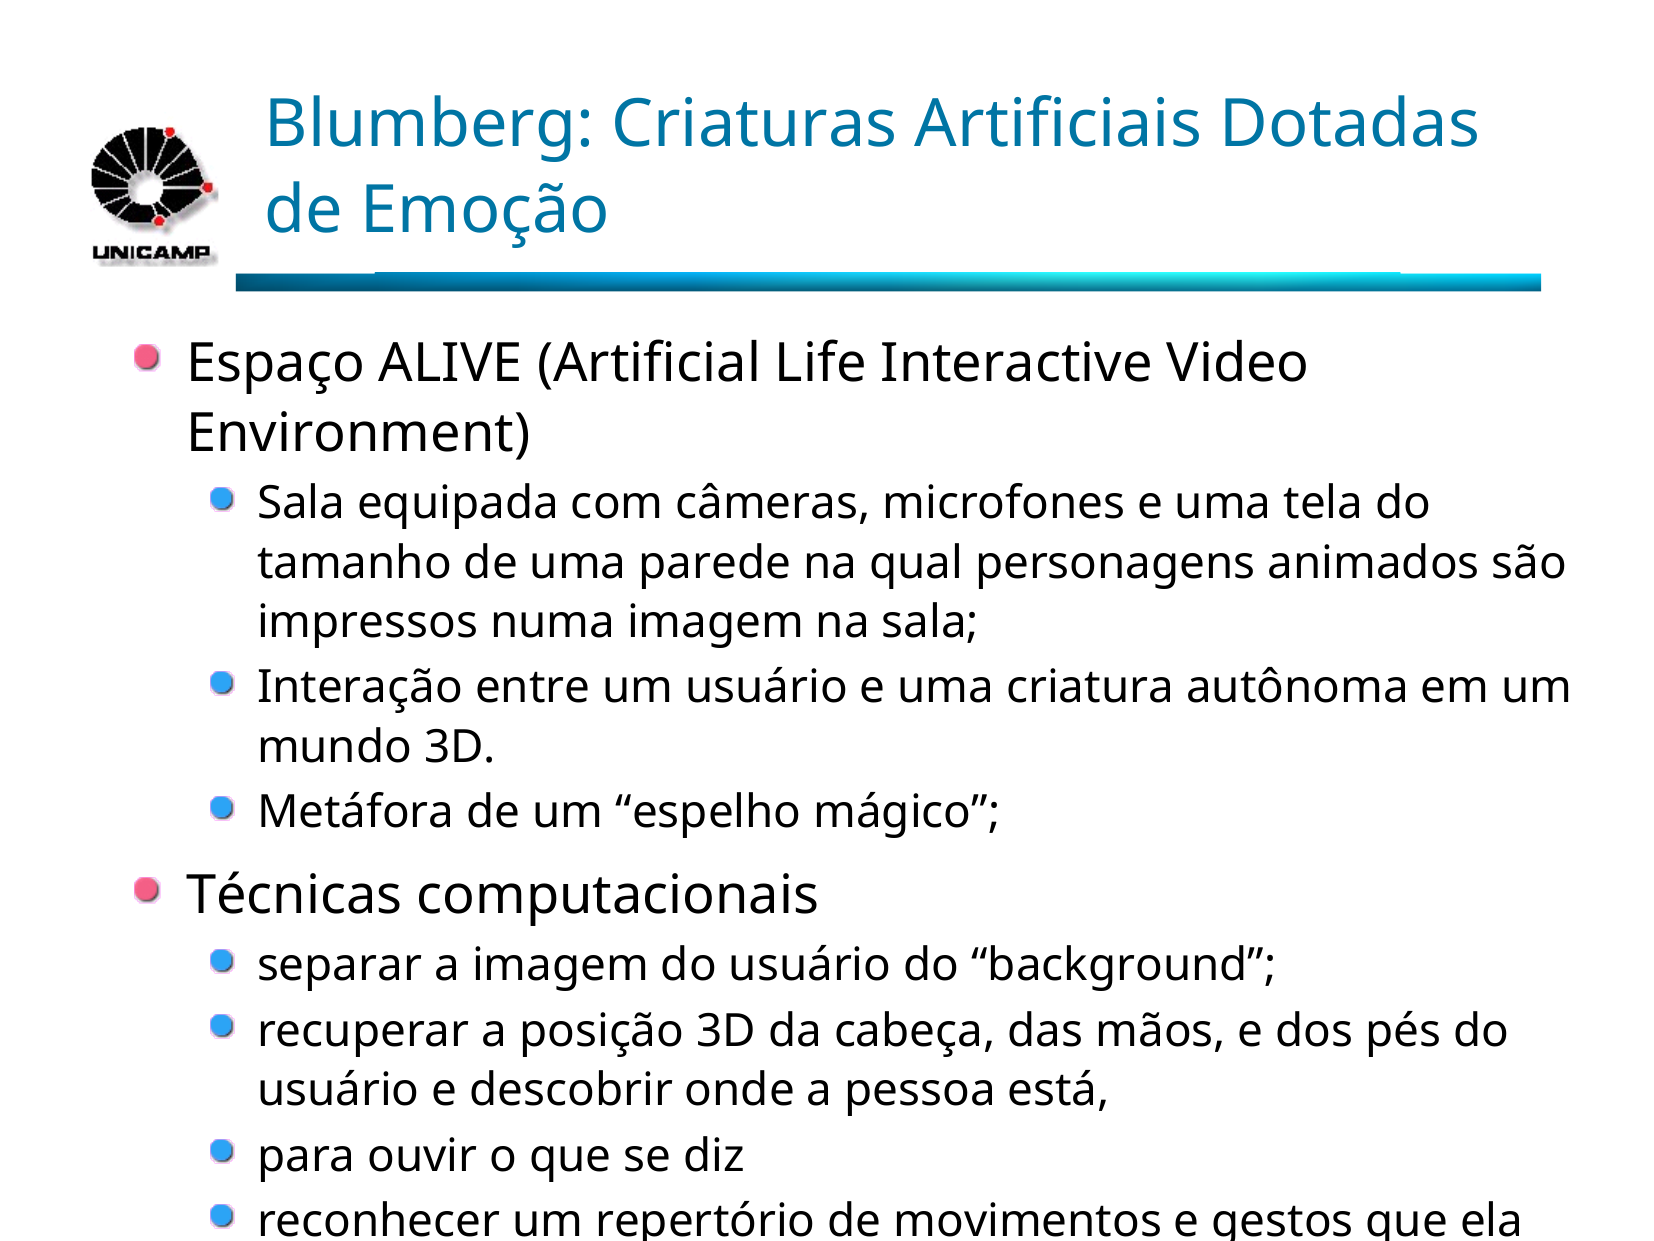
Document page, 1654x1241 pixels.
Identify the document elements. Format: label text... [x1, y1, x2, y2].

list Espaço ALIVE (Artificial Life Interactive Video Environment) Sala equipada com câmeras, microfones e uma tela do tamanho de uma parede na qual personagens animados são impressos numa imagem na sala; Interação entre um usuário e uma criatura autônoma em um mundo 3D. Metáfora de um “espelho mágico”; Técnicas computacionais separar a imagem do usuário do “background”; recuperar a posição 3D da cabeça, das mãos, e dos pés do usuário e descobrir onde a pessoa está, para ouvir o que se diz reconhecer um repertório de movimentos e gestos que ela possa realizar. [115, 324, 1595, 1204]
picture [209, 1204, 236, 1230]
title Blumberg: Criaturas Artificiais Dotadas de Emoção [264, 42, 1534, 250]
picture [125, 272, 1654, 295]
